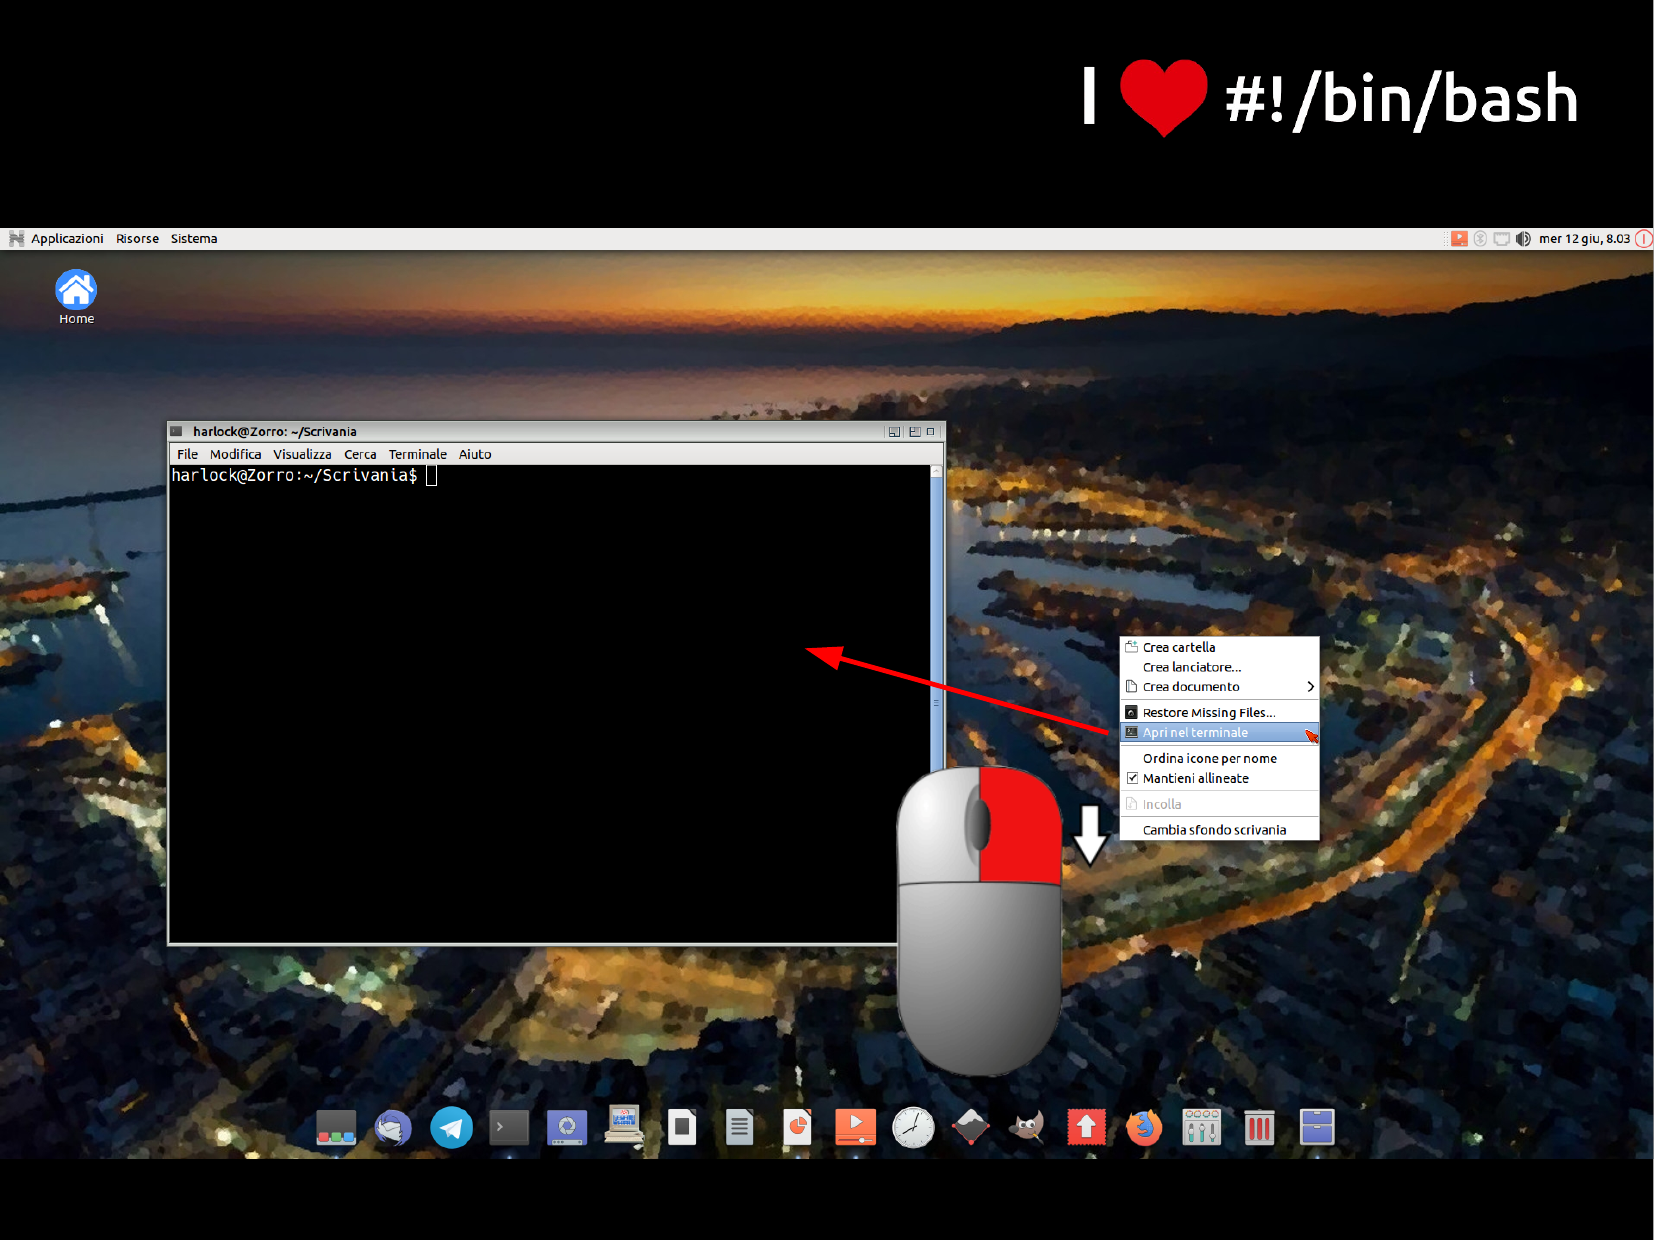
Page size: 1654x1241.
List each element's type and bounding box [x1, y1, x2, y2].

picture [1064, 45, 1595, 154]
picture [0, 228, 1654, 1159]
